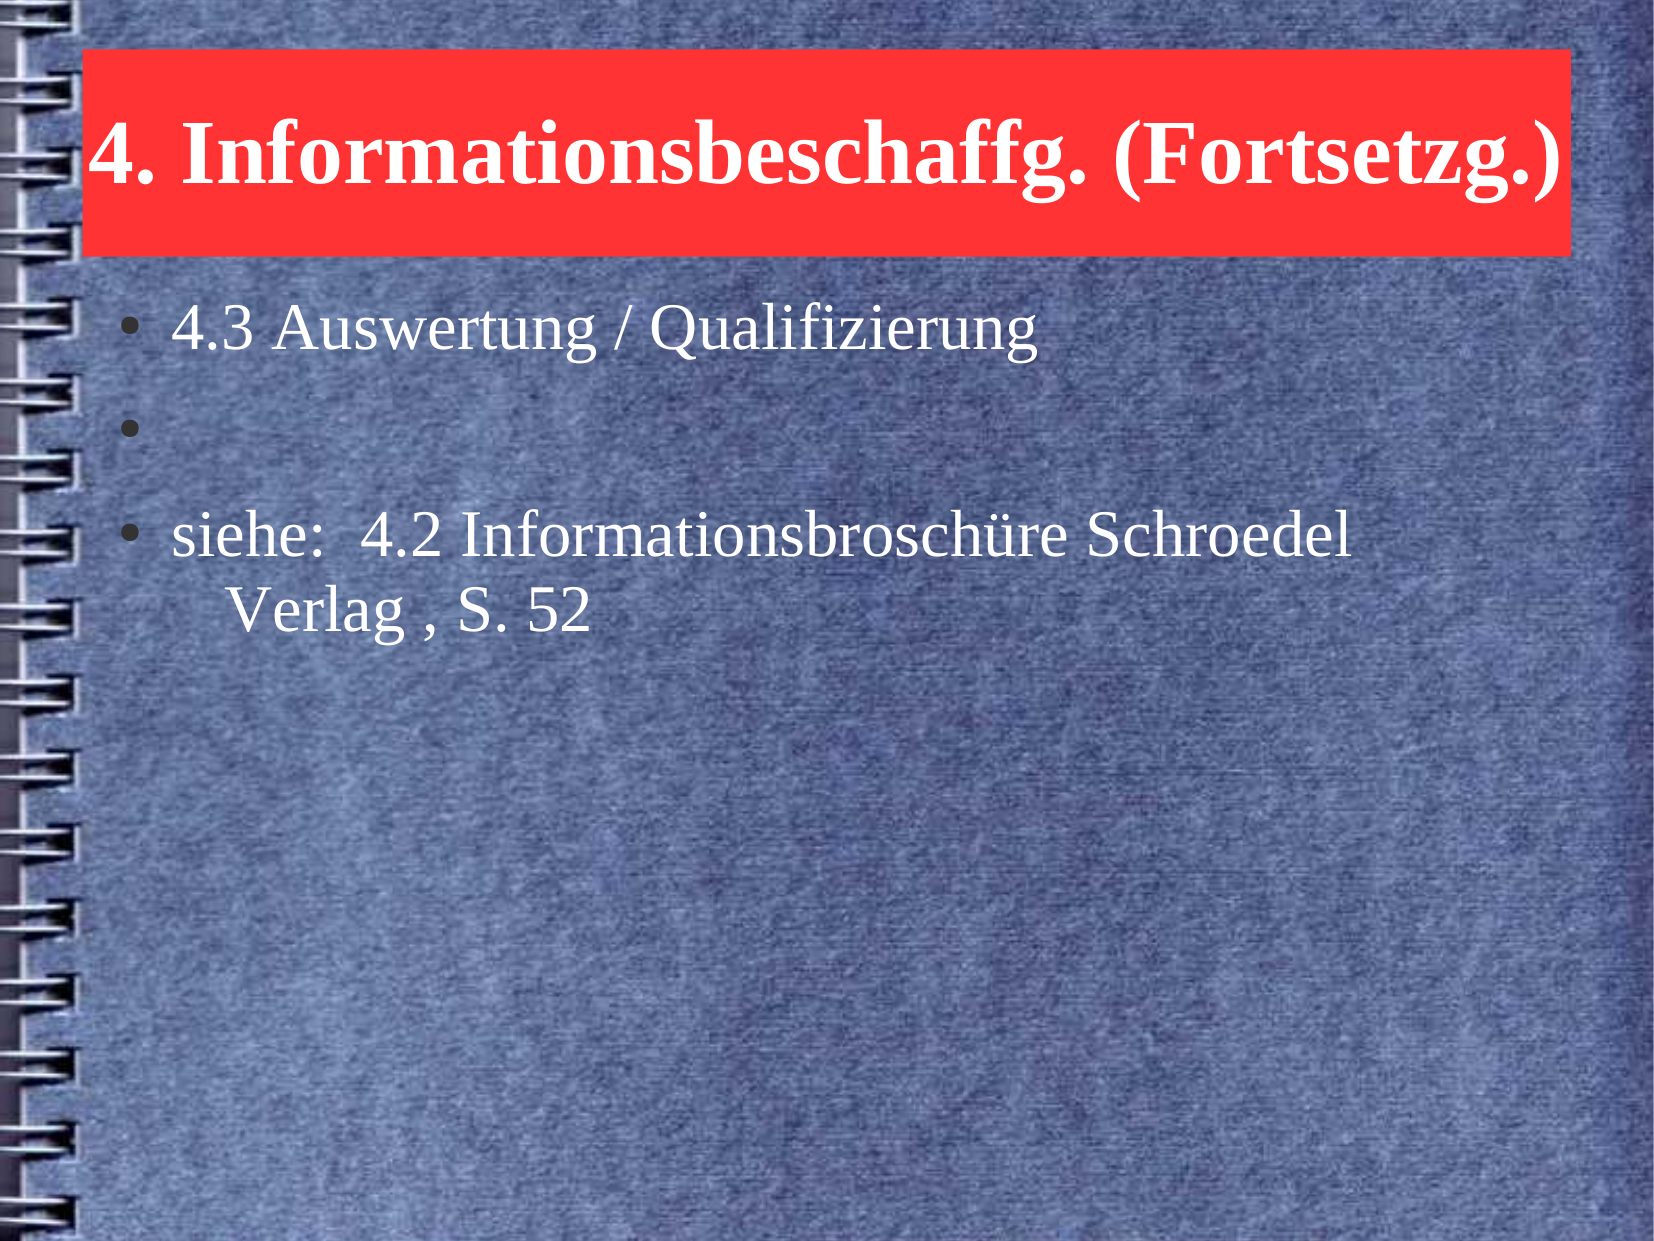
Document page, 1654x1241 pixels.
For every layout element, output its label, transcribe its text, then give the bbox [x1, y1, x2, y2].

picture [0, 0, 1654, 1241]
title 4. Informationsbeschaffg. (Fortsetzg.) [82, 49, 1571, 257]
list 4.3 Auswertung / Qualifizierung siehe: 4.2 Informationsbroschüre Schroedel Verlag , S. 52 [82, 290, 1571, 1109]
